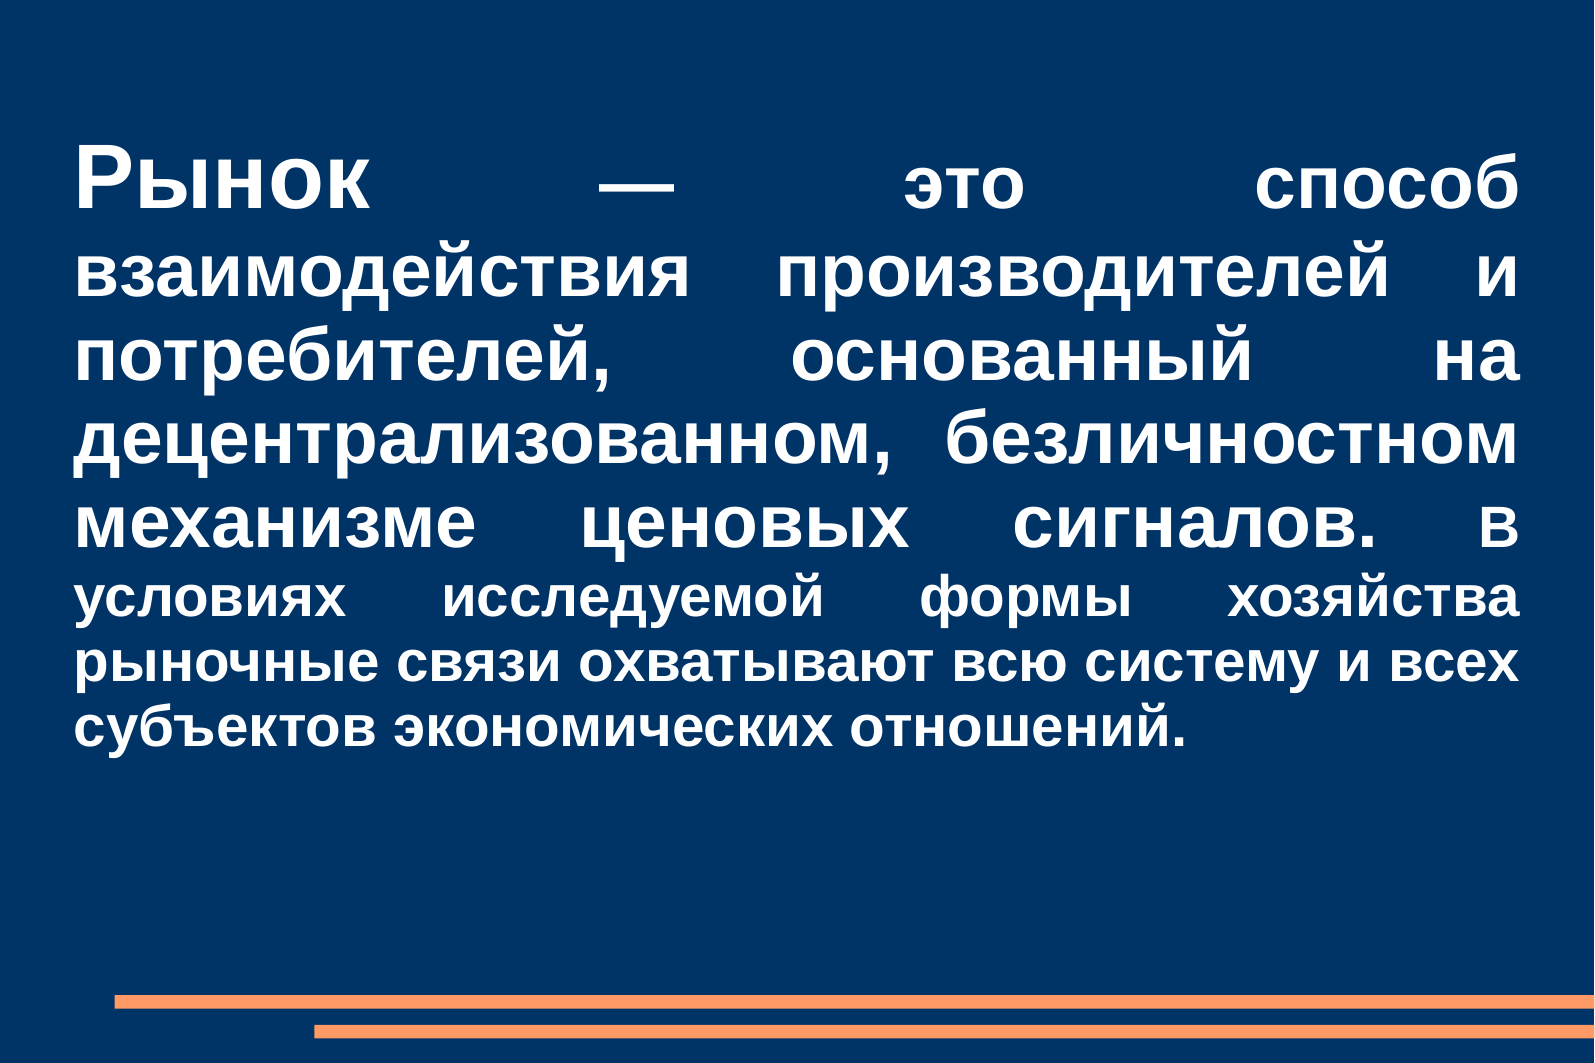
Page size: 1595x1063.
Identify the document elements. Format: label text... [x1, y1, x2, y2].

text_box Рынок — это способ взаимодействия производителей и потребителей, основанный на децентрализованном, безличностном механизме ценовых сигналов. В условиях исследуемой формы хозяйства рыночные связи охватывают всю систему и всех субъектов экономических отношений. [59, 118, 1536, 857]
